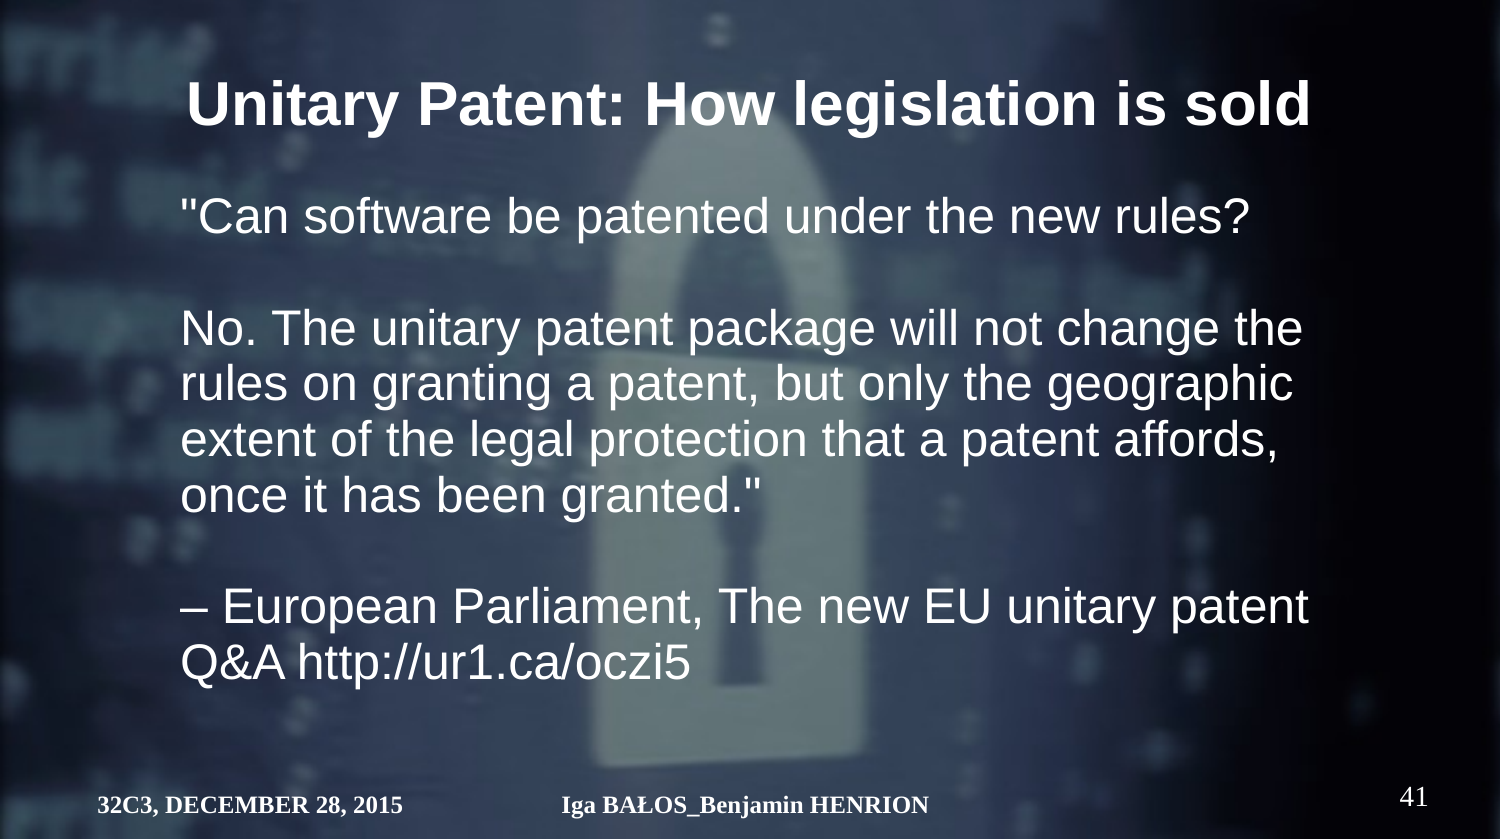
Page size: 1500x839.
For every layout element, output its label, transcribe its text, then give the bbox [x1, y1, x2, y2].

title Unitary Patent: How legislation is sold [74, 33, 1425, 174]
picture [0, 0, 1500, 839]
text_box "Can software be patented under the new rules? No. The unitary patent package will not change the rules on granting a patent, but only the geographic extent of the legal protection that a patent affords, once it has been granted." – European Parliament, The new EU unitary patent Q&A http://ur1.ca/oczi5 [165, 181, 1347, 698]
